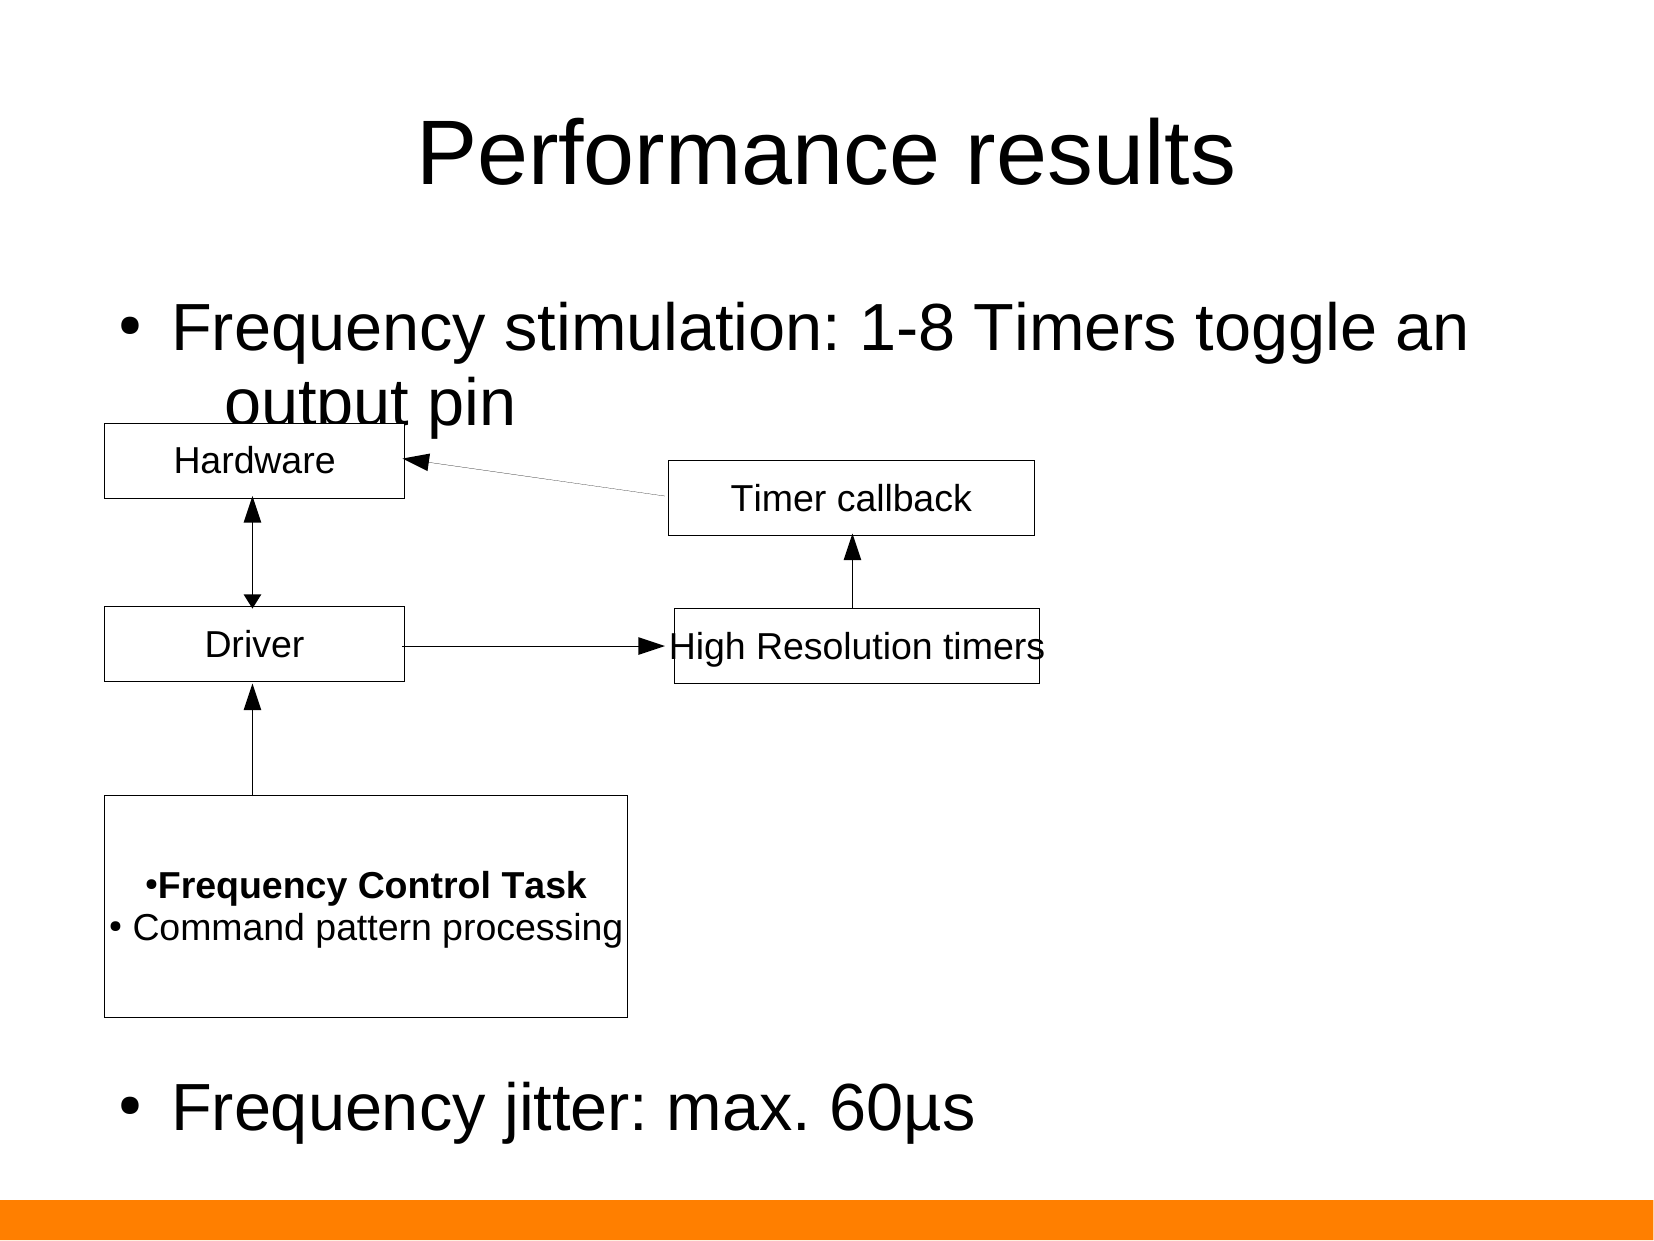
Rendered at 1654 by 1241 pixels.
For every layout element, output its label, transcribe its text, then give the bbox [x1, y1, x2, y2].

text_box Frequency Control Task Command pattern processing [104, 795, 628, 1018]
list Frequency stimulation: 1-8 Timers toggle an output pin [82, 290, 1571, 413]
text_box Timer callback [668, 460, 1035, 536]
text_box Hardware [104, 423, 405, 499]
text_box Driver [104, 606, 405, 682]
text_box High Resolution timers [674, 608, 1040, 684]
list Frequency jitter: max. 60µs [82, 1069, 1571, 1193]
text_box [0, 1200, 1654, 1241]
title Performance results [82, 49, 1571, 257]
